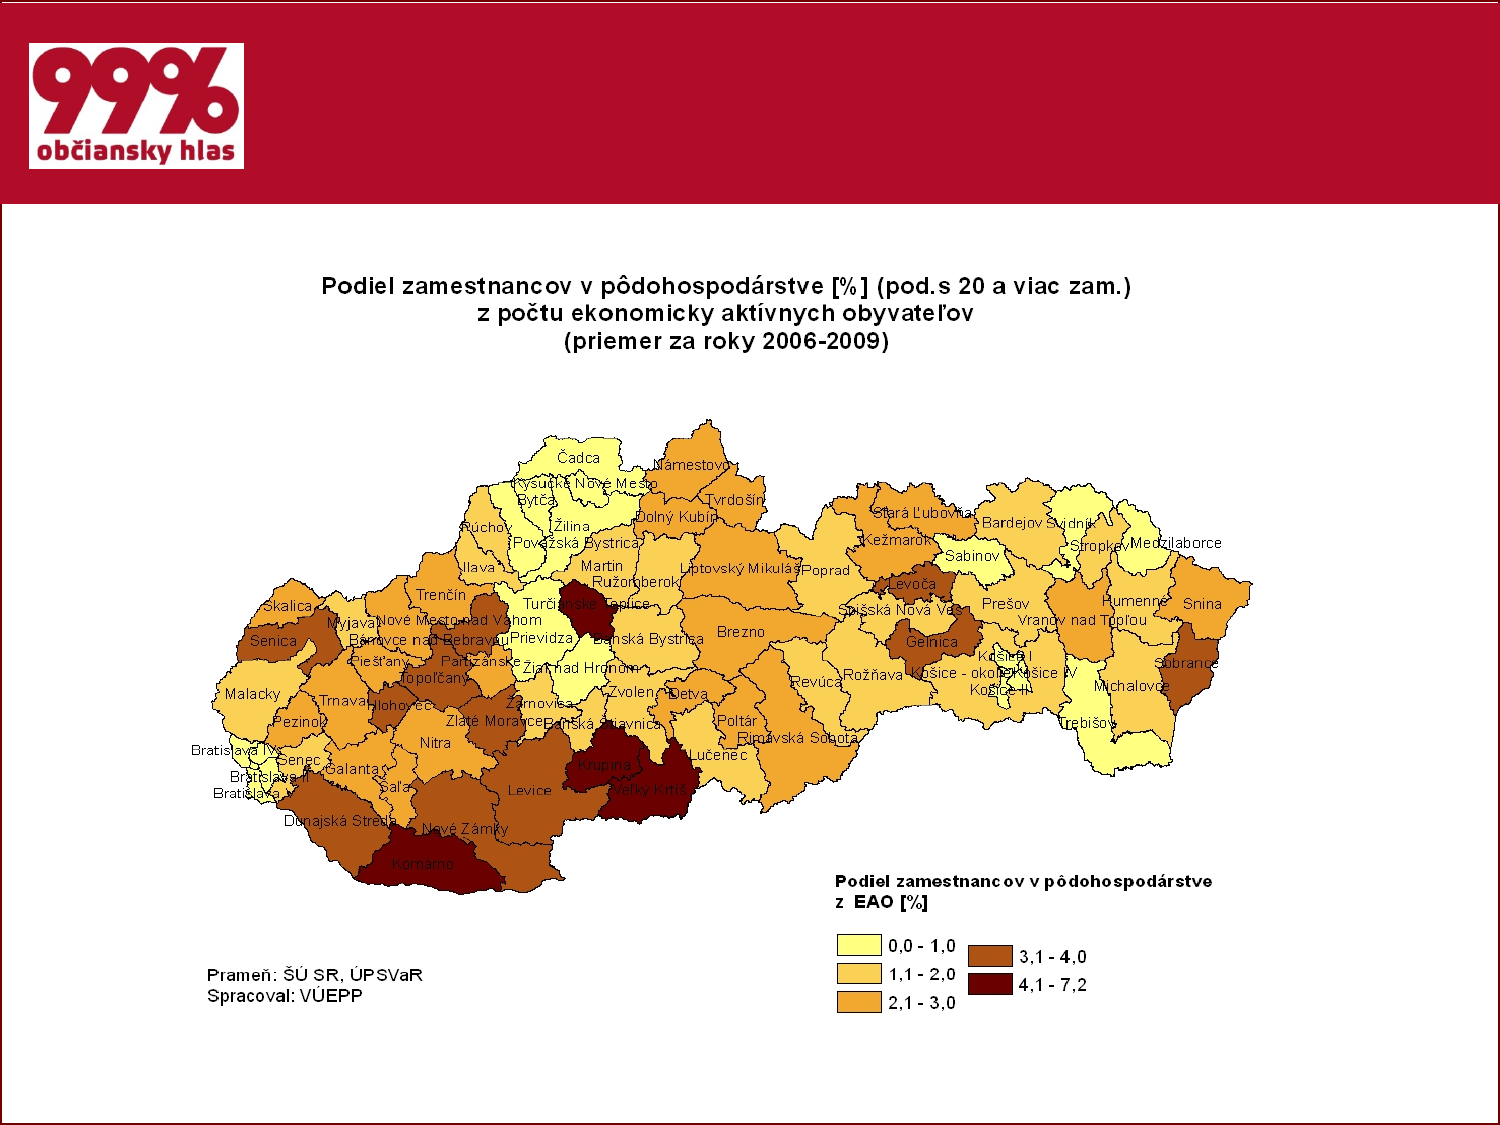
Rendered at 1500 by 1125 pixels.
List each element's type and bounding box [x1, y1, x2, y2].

picture [88, 216, 1394, 1106]
text_box [0, 204, 1500, 1125]
picture [0, 3, 1500, 204]
